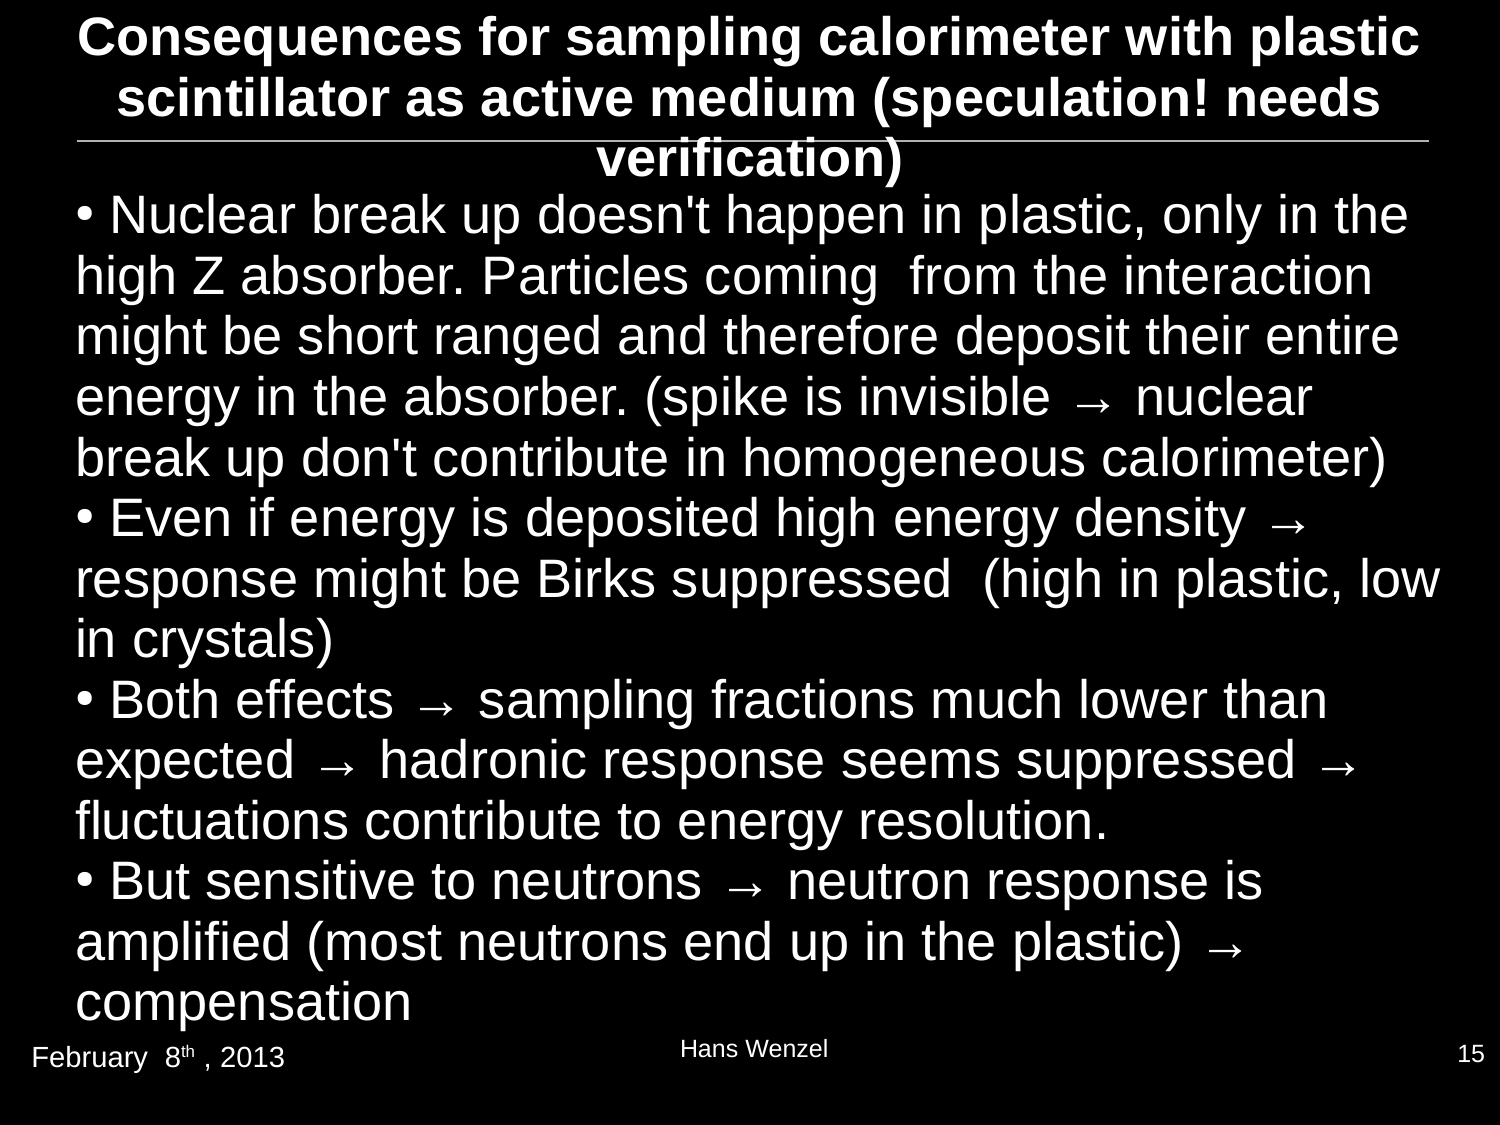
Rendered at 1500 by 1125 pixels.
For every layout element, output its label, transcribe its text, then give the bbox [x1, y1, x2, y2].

subtitle Nuclear break up doesn't happen in plastic, only in the high Z absorber. Particles coming from the interaction might be short ranged and therefore deposit their entire energy in the absorber. (spike is invisible → nuclear break up don't contribute in homogeneous calorimeter) Even if energy is deposited high energy density → response might be Birks suppressed (high in plastic, low in crystals) Both effects → sampling fractions much lower than expected → hadronic response seems suppressed → fluctuations contribute to energy resolution. But sensitive to neutrons → neutron response is amplified (most neutrons end up in the plastic) → compensation [75, 184, 1463, 1033]
title Consequences for sampling calorimeter with plastic scintillator as active medium (speculation! needs verification) [37, 3, 1463, 192]
